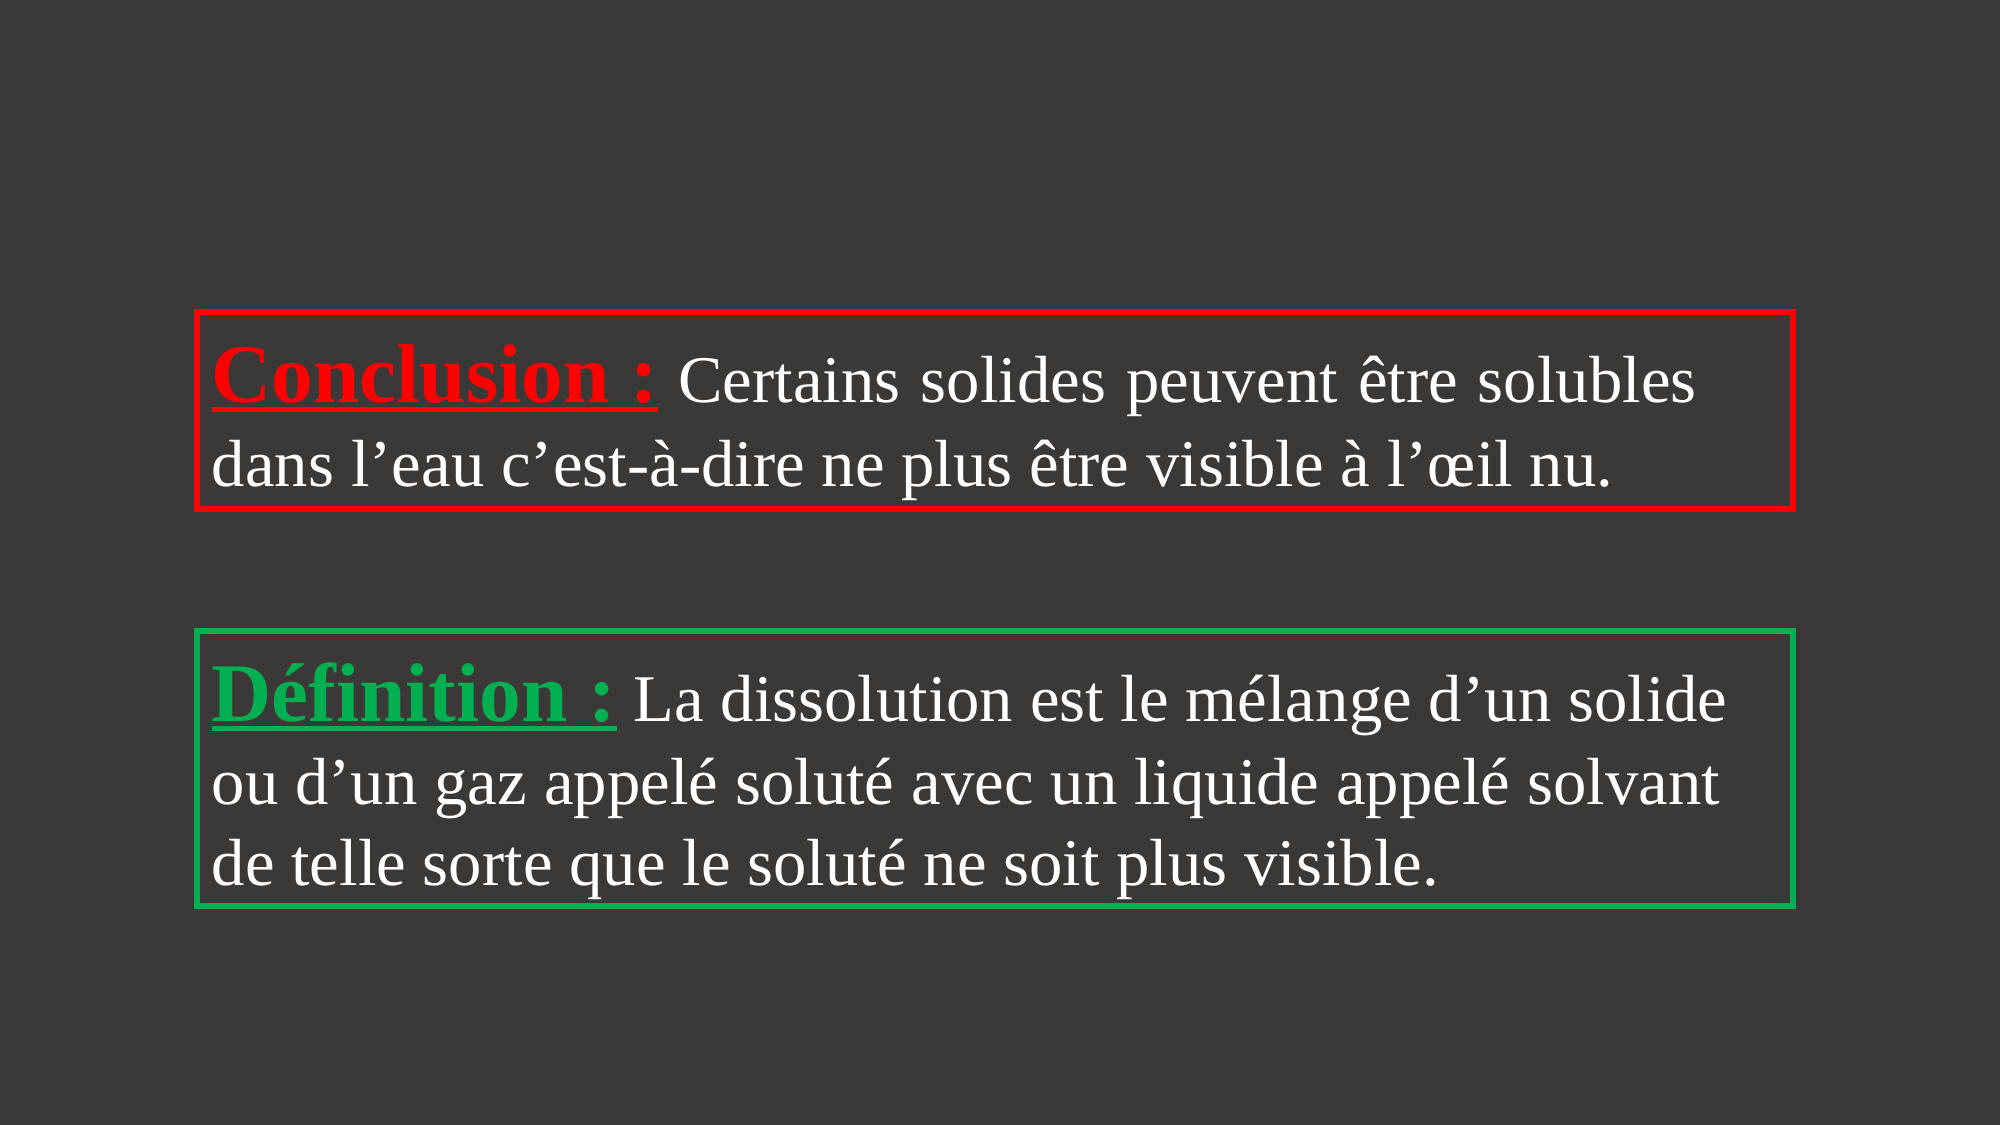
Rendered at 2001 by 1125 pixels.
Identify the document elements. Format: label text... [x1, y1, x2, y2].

text_box Définition : La dissolution est le mélange d’un solide ou d’un gaz appelé soluté avec un liquide appelé solvant de telle sorte que le soluté ne soit plus visible. [197, 631, 1793, 906]
text_box Conclusion : Certains solides peuvent être solubles dans l’eau c’est-à-dire ne plus être visible à l’œil nu. [196, 312, 1794, 509]
